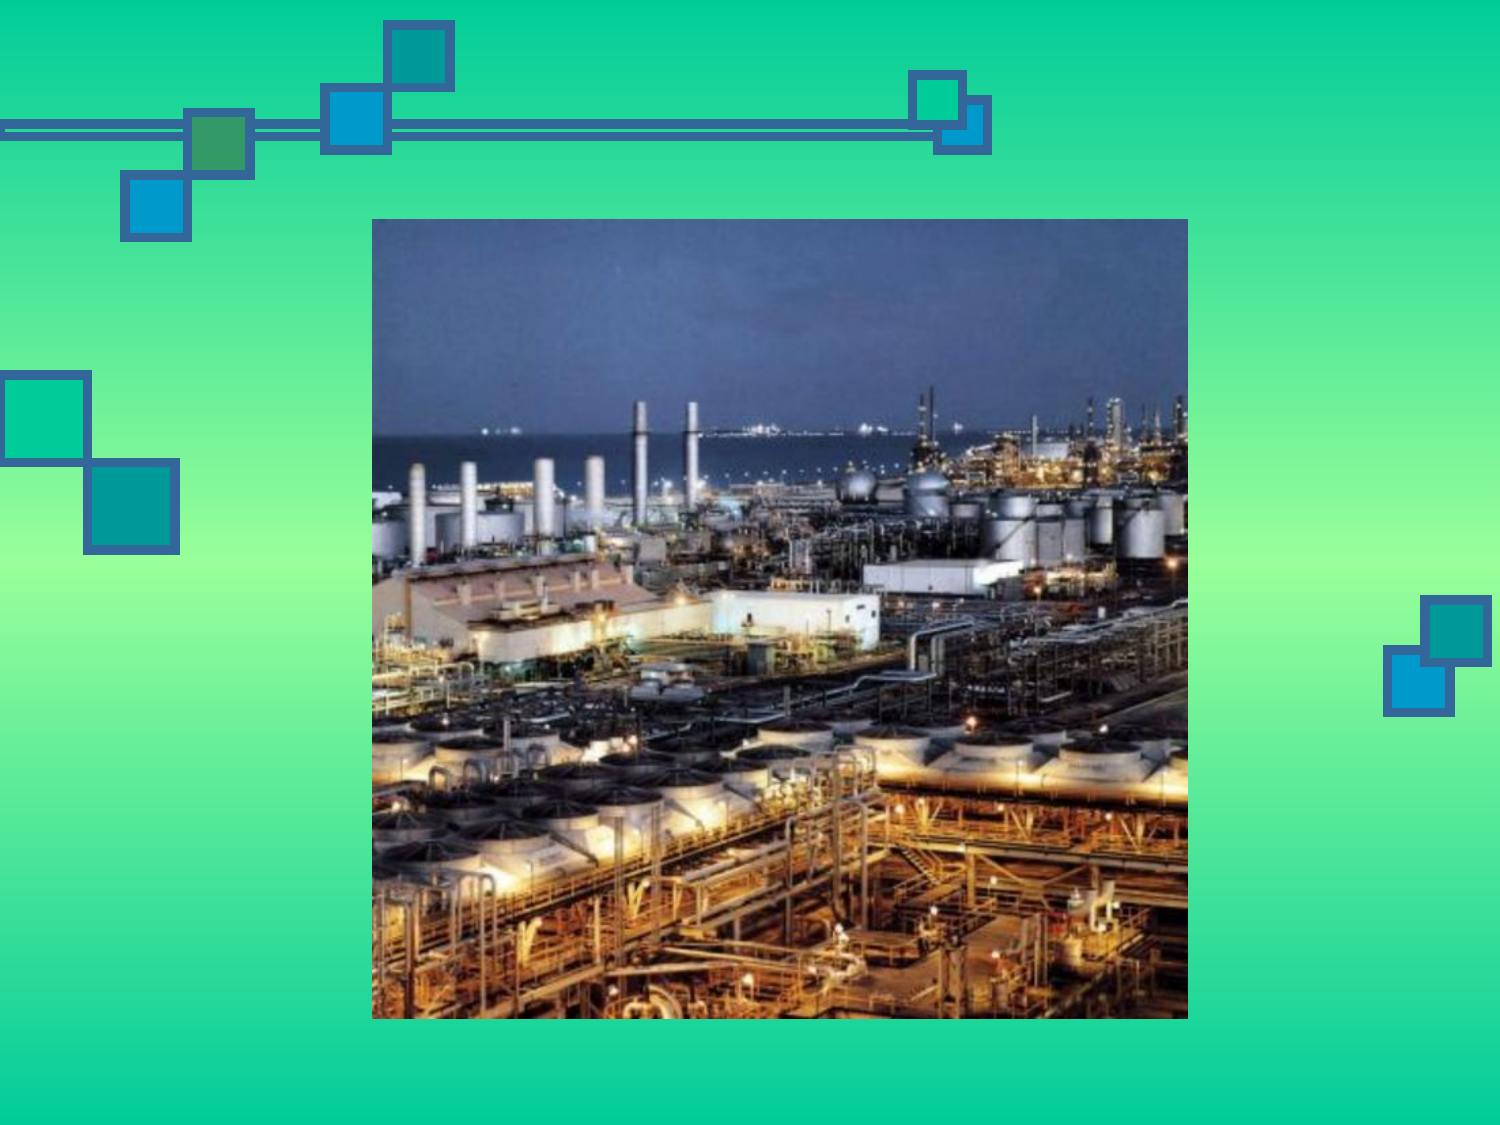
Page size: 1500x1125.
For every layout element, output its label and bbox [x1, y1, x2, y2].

picture [372, 219, 1188, 1019]
